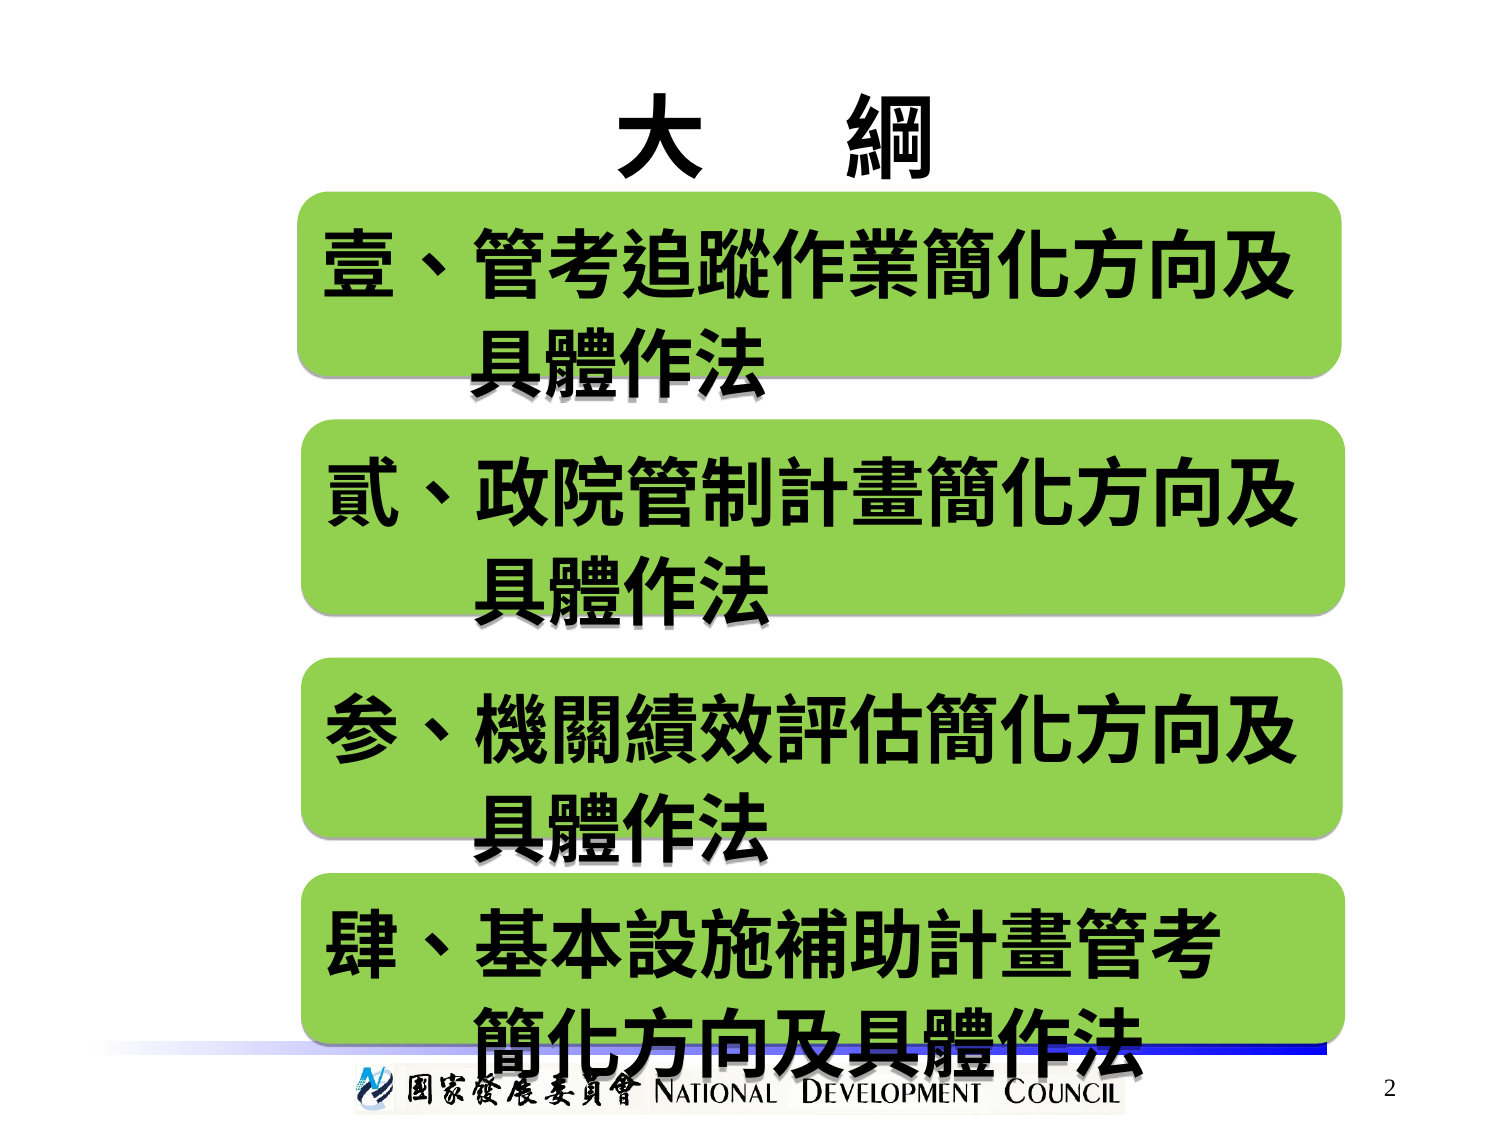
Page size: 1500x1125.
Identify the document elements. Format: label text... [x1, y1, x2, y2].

text_box ：主辦機關應辦事項 [1118, 1044, 1148, 1054]
text_box 壹、管考追蹤作業簡化方向及具體作法 [297, 191, 1342, 377]
text_box [1368, 1063, 1485, 1100]
text_box 肆、基本設施補助計畫管考 簡化方向及具體作法 [301, 873, 1346, 1044]
text_box 参、機關績效評估簡化方向及具體作法 [301, 657, 1343, 838]
text_box 大 綱 [155, 58, 1396, 211]
text_box ：主辦機關應辦事項 [1086, 1044, 1110, 1052]
text_box 貳、政院管制計畫簡化方向及具體作法 [301, 419, 1346, 615]
text_box 肆、基本設施補助計畫管考 簡化方向及具體作法 [711, 1029, 756, 1044]
